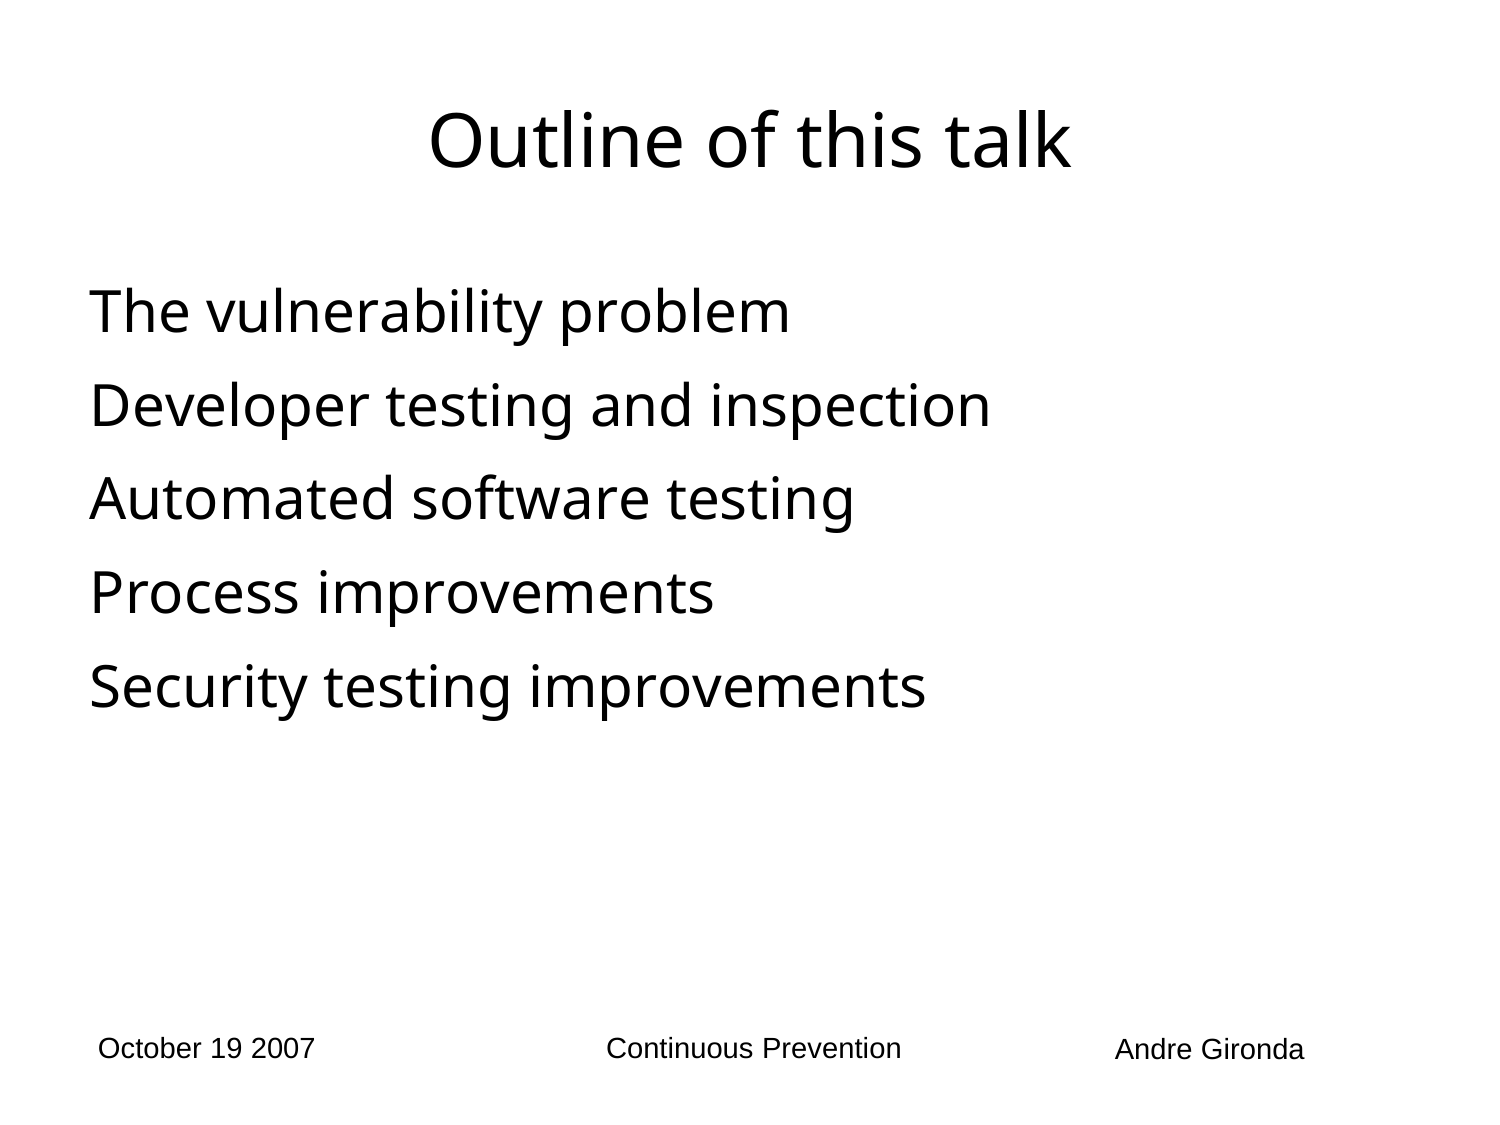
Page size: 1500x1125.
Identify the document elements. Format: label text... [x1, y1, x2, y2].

title Outline of this talk [75, 45, 1426, 233]
list The vulnerability problem Developer testing and inspection Automated software testing Process improvements Security testing improvements [75, 262, 1426, 1006]
